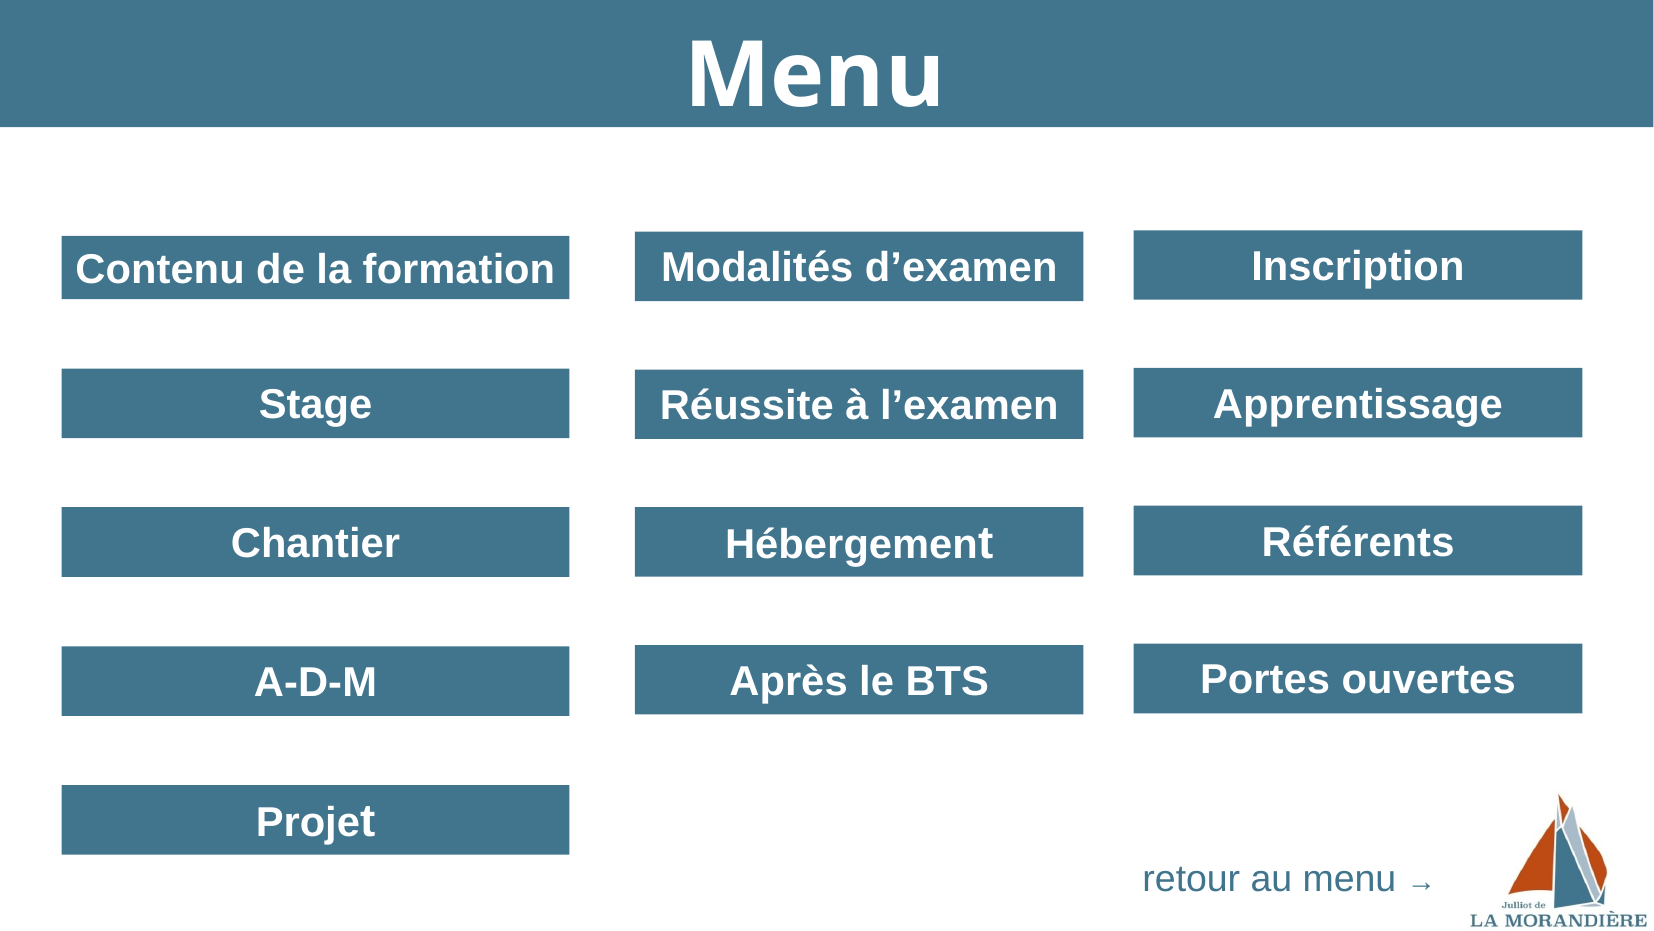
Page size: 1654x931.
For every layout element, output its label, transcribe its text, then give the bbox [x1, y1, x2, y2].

text_box Contenu de la formation [61, 235, 570, 300]
text_box Stage [61, 368, 570, 439]
text_box Référents [1133, 505, 1583, 576]
text_box Hébergement [634, 507, 1084, 577]
text_box Après le BTS [634, 645, 1084, 715]
text_box Projet [61, 785, 570, 855]
text_box A-D-M [61, 646, 570, 716]
picture [1464, 789, 1650, 930]
text_box retour au menu → [1127, 848, 1459, 904]
text_box Portes ouvertes [1133, 643, 1583, 714]
text_box Inscription [1133, 230, 1583, 300]
text_box Apprentissage [1133, 367, 1583, 438]
title Menu [0, 0, 1654, 128]
text_box Modalités d’examen [634, 231, 1084, 302]
text_box Réussite à l’examen [634, 369, 1084, 439]
text_box Chantier [61, 507, 570, 577]
